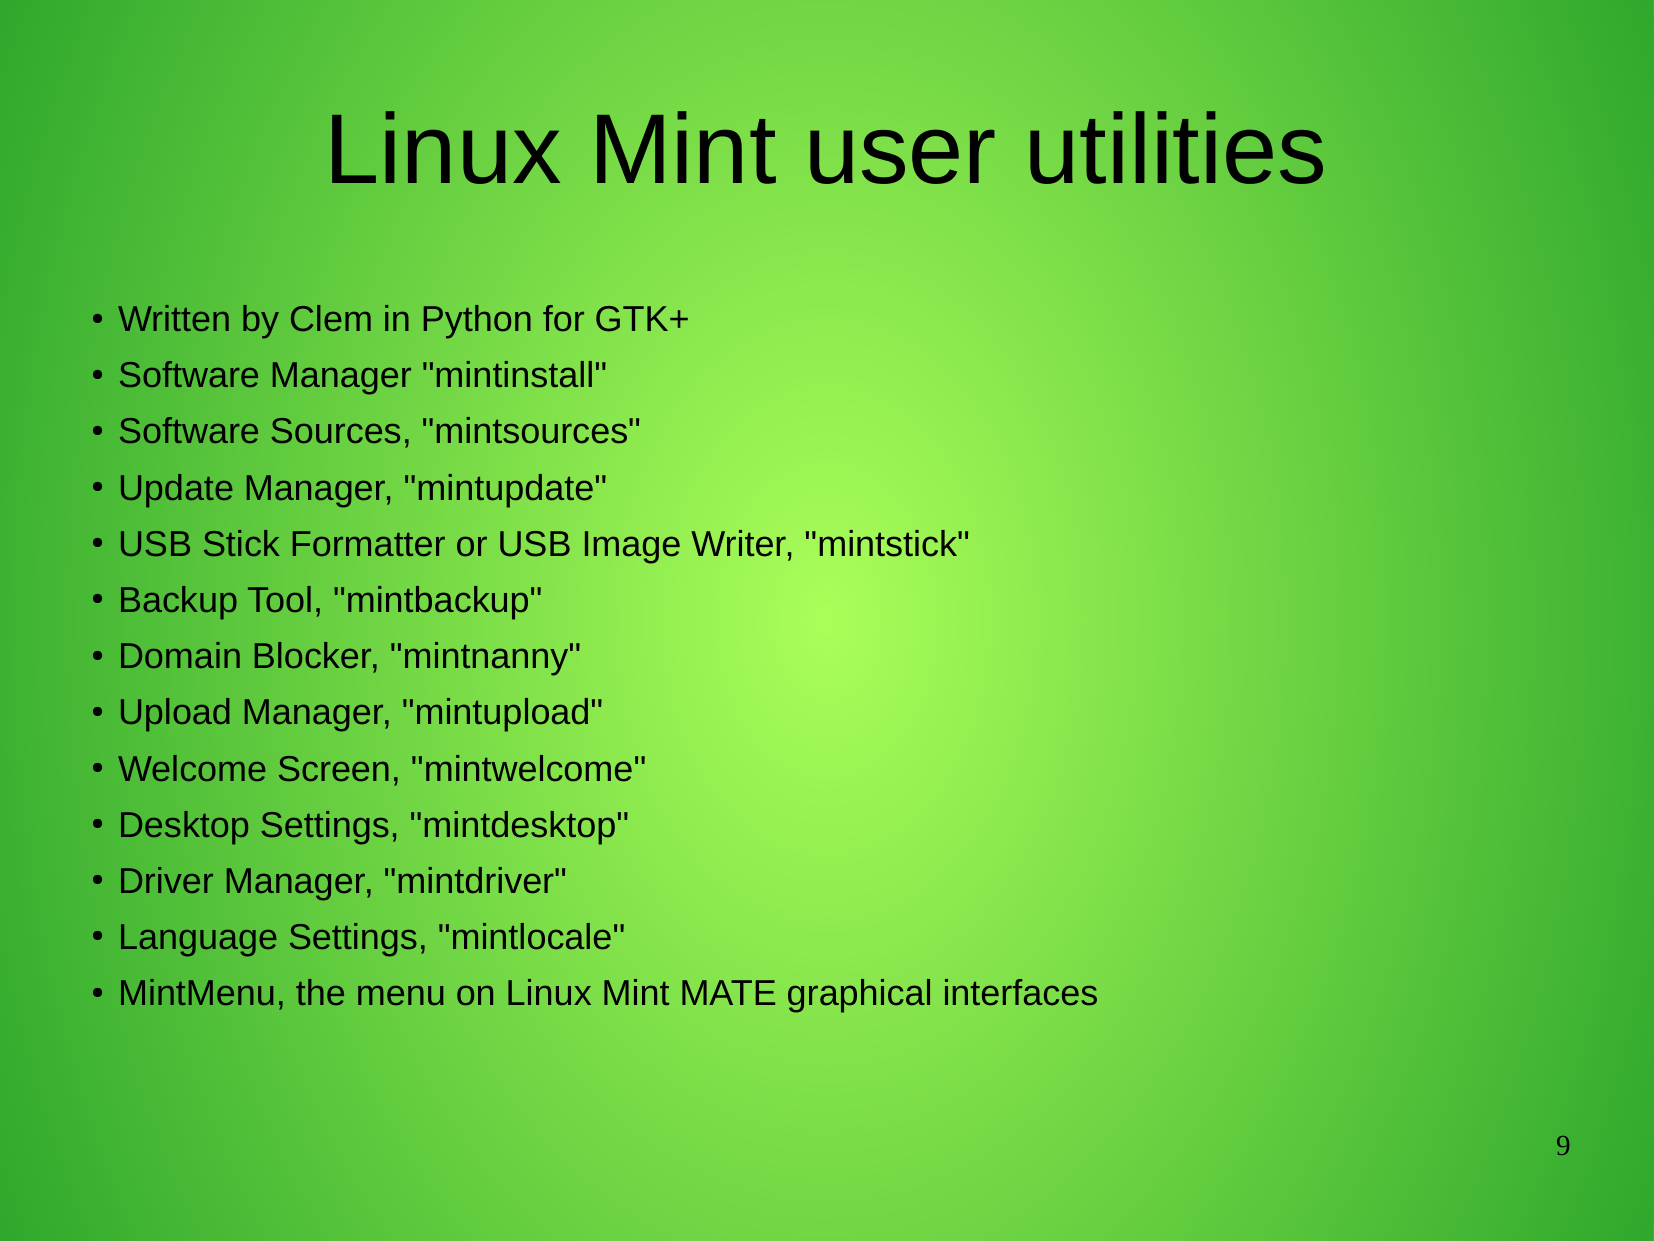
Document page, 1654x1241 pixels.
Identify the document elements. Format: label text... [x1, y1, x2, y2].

list Written by Clem in Python for GTK+ Software Manager "mintinstall" Software Sources, "mintsources" Update Manager, "mintupdate" USB Stick Formatter or USB Image Writer, "mintstick" Backup Tool, "mintbackup" Domain Blocker, "mintnanny" Upload Manager, "mintupload" Welcome Screen, "mintwelcome" Desktop Settings, "mintdesktop" Driver Manager, "mintdriver" Language Settings, "mintlocale" MintMenu, the menu on Linux Mint MATE graphical interfaces [82, 299, 1571, 1019]
title Linux Mint user utilities [82, 47, 1571, 252]
